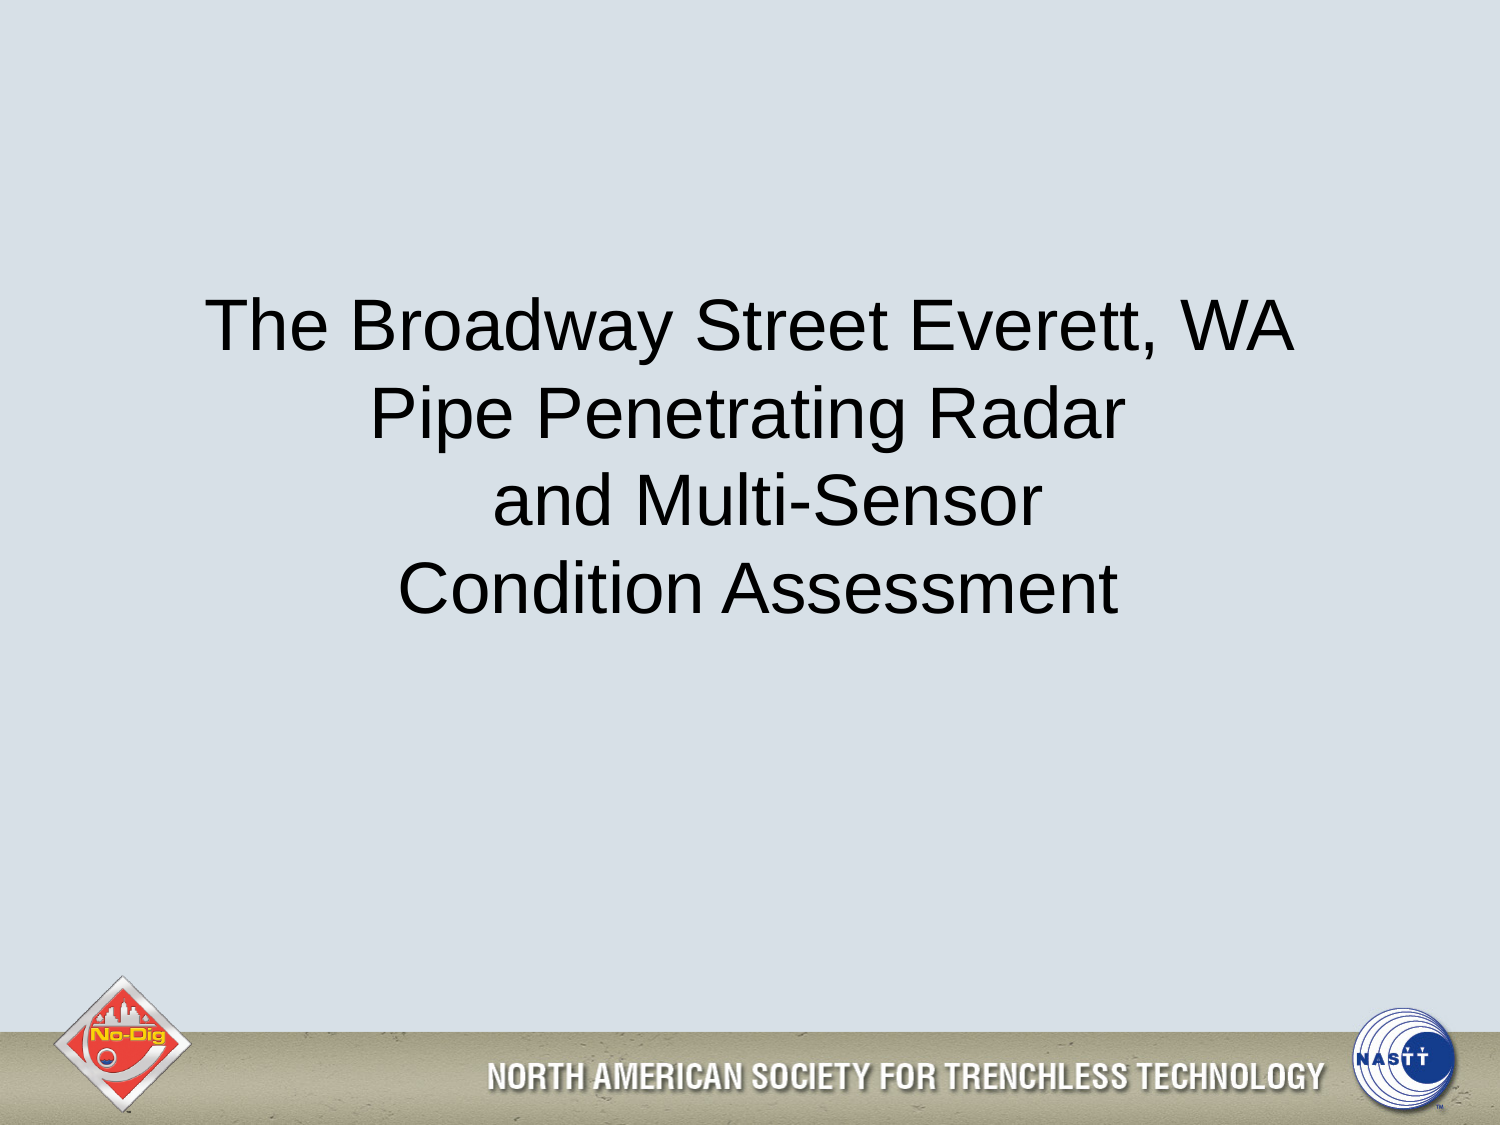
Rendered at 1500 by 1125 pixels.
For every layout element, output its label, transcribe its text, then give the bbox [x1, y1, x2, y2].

text_box The Broadway Street Everett, WA Pipe Penetrating Radar and Multi-Sensor Condition Assessment [64, 148, 1452, 669]
picture [0, 0, 1500, 1125]
